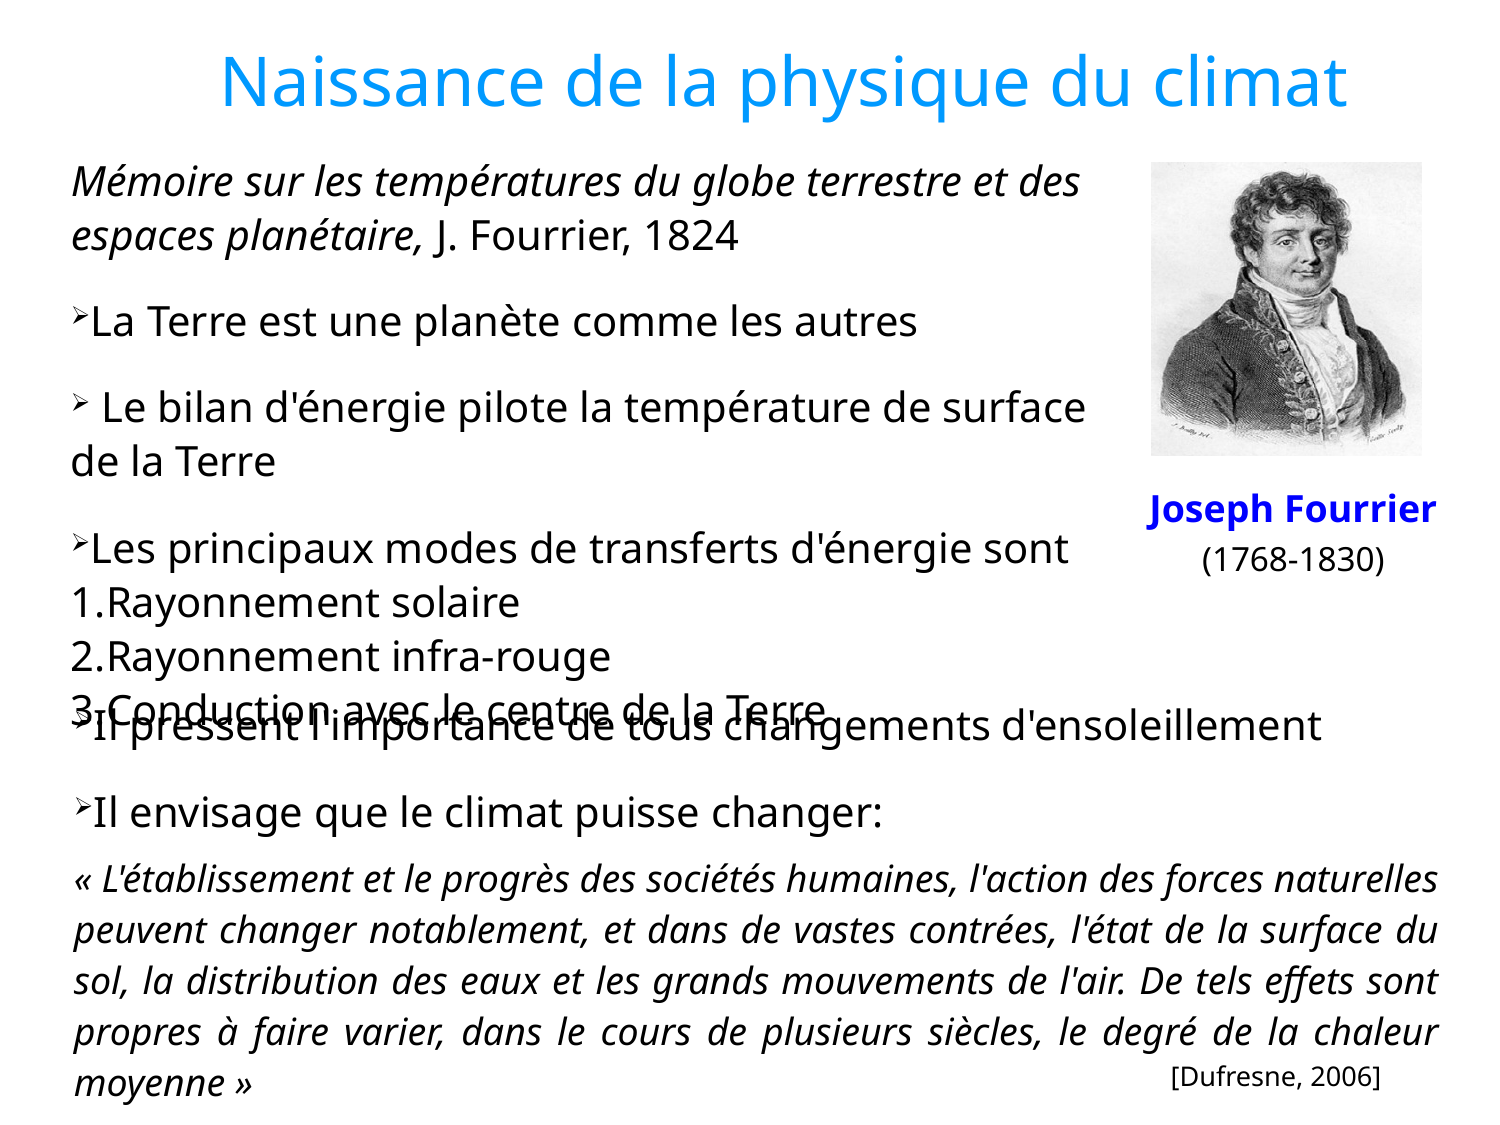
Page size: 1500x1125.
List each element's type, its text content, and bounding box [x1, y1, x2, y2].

text_box Joseph Fourrier (1768-1830) [1122, 476, 1464, 610]
text_box Mémoire sur les températures du globe terrestre et des espaces planétaire, J. Fourrier, 1824 La Terre est une planète comme les autres Le bilan d'énergie pilote la température de surface de la Terre Les principaux modes de transferts d'énergie sont Rayonnement solaire Rayonnement infra-rouge Conduction avec le centre de la Terre [57, 144, 1111, 677]
title Naissance de la physique du climat [68, 38, 1500, 133]
picture [1151, 162, 1422, 456]
text_box Il pressent l'importance de tous changements d'ensoleillement Il envisage que le climat puisse changer: « L'établissement et le progrès des sociétés humaines, l'action des forces naturelles peuvent changer notablement, et dans de vastes contrées, l'état de la surface du sol, la distribution des eaux et les grands mouvements de l'air. De tels effets sont propres à faire varier, dans le cours de plusieurs siècles, le degré de la chaleur moyenne » [59, 690, 1456, 1061]
text_box [Dufresne, 2006] [1157, 1050, 1466, 1102]
